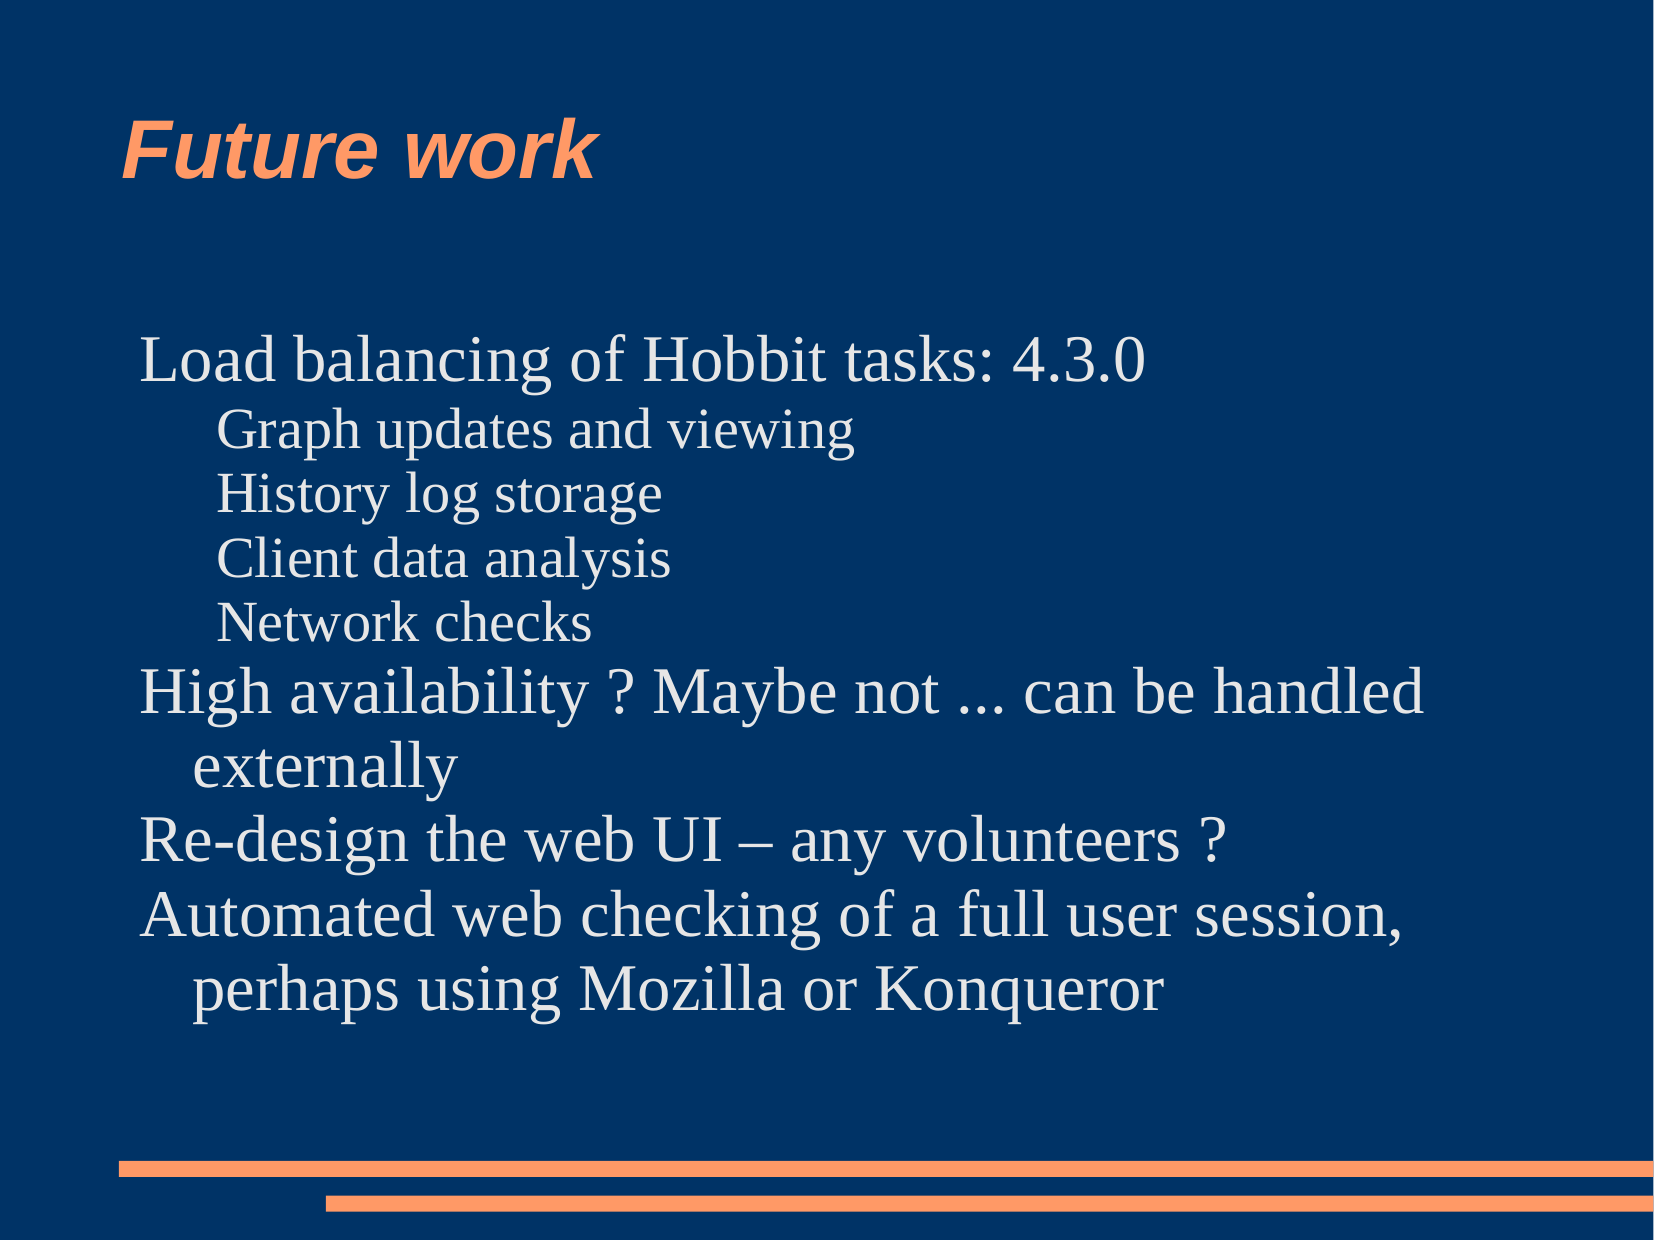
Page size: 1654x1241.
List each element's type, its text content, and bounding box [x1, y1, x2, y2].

list Load balancing of Hobbit tasks: 4.3.0 Graph updates and viewing History log storage Client data analysis Network checks High availability ? Maybe not ... can be handled externally Re-design the web UI – any volunteers ? Automated web checking of a full user session, perhaps using Mozilla or Konqueror [121, 322, 1561, 1133]
title Future work [121, 46, 1534, 254]
